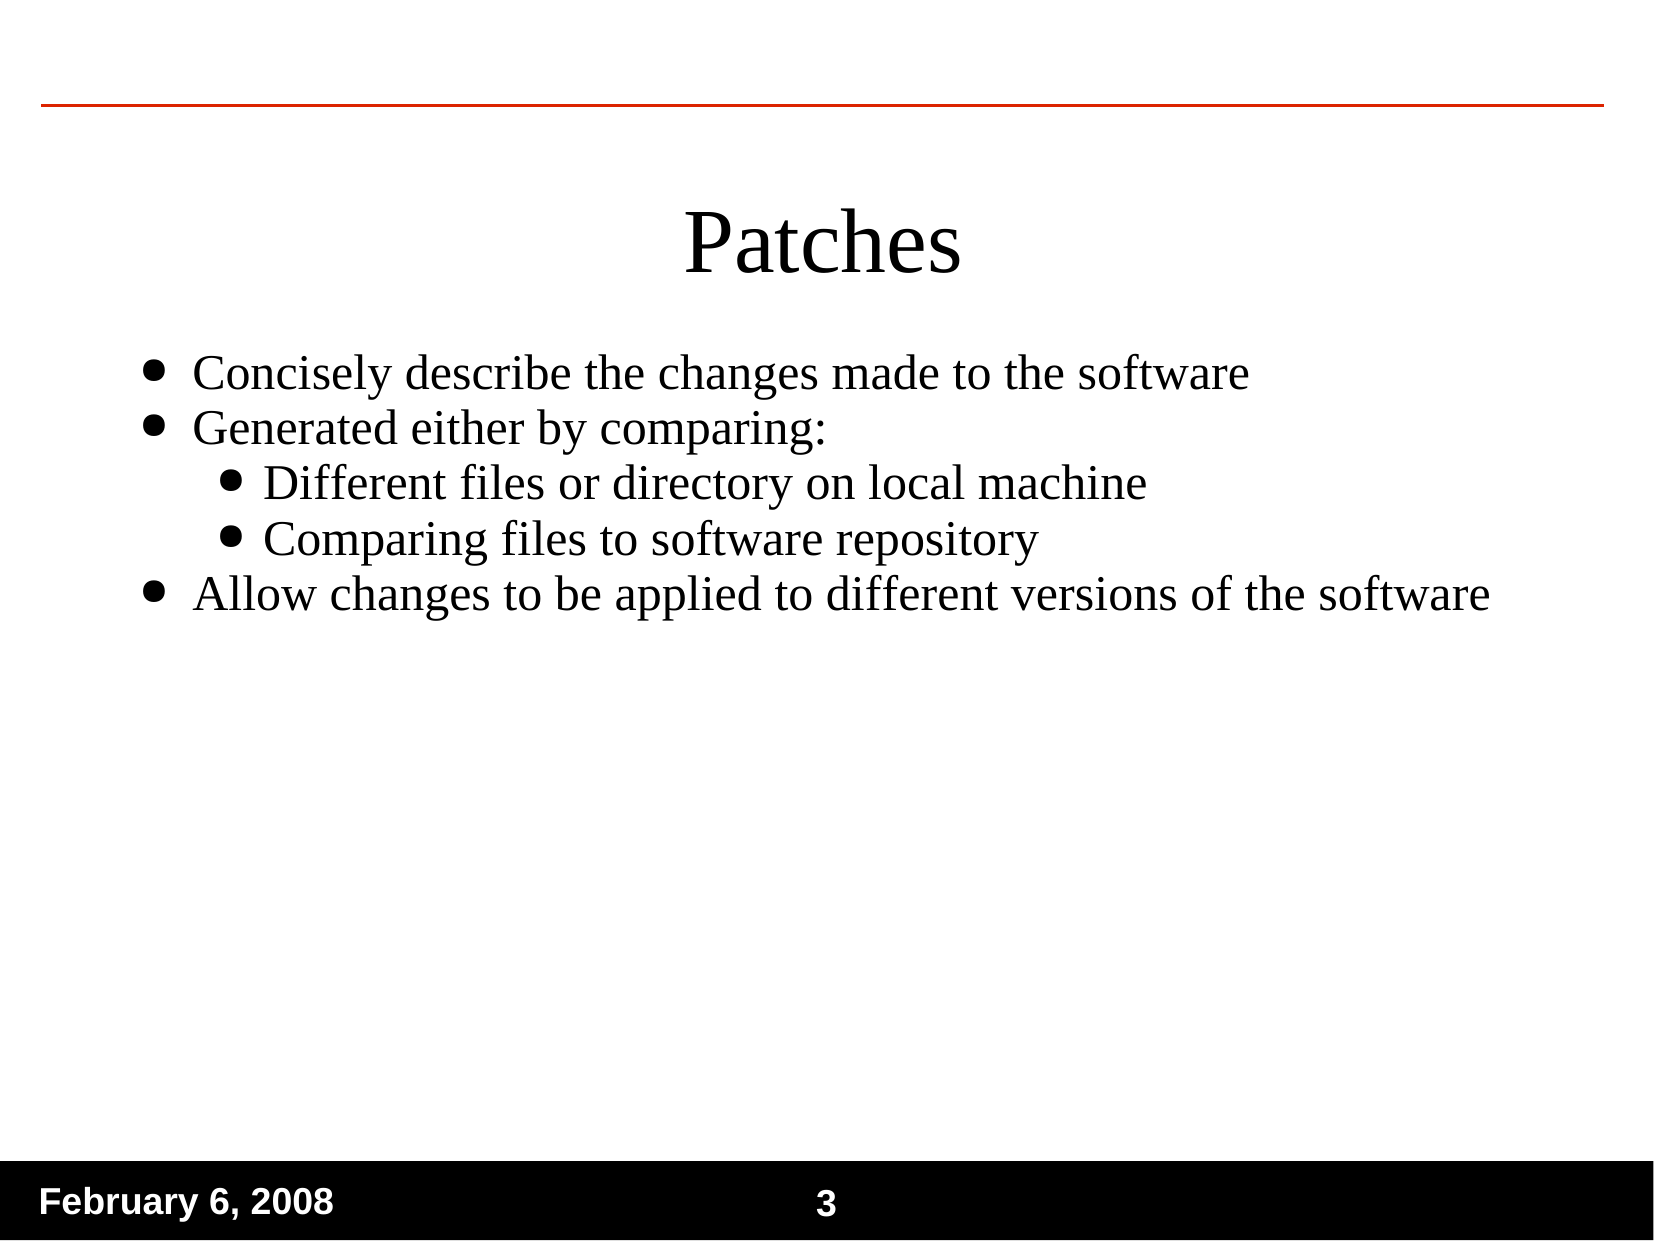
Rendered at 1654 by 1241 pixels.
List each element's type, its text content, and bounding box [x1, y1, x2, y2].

list Concisely describe the changes made to the software Generated either by comparing: Different files or directory on local machine Comparing files to software repository Allow changes to be applied to different versions of the software [121, 344, 1534, 1127]
title Patches [117, 137, 1530, 346]
